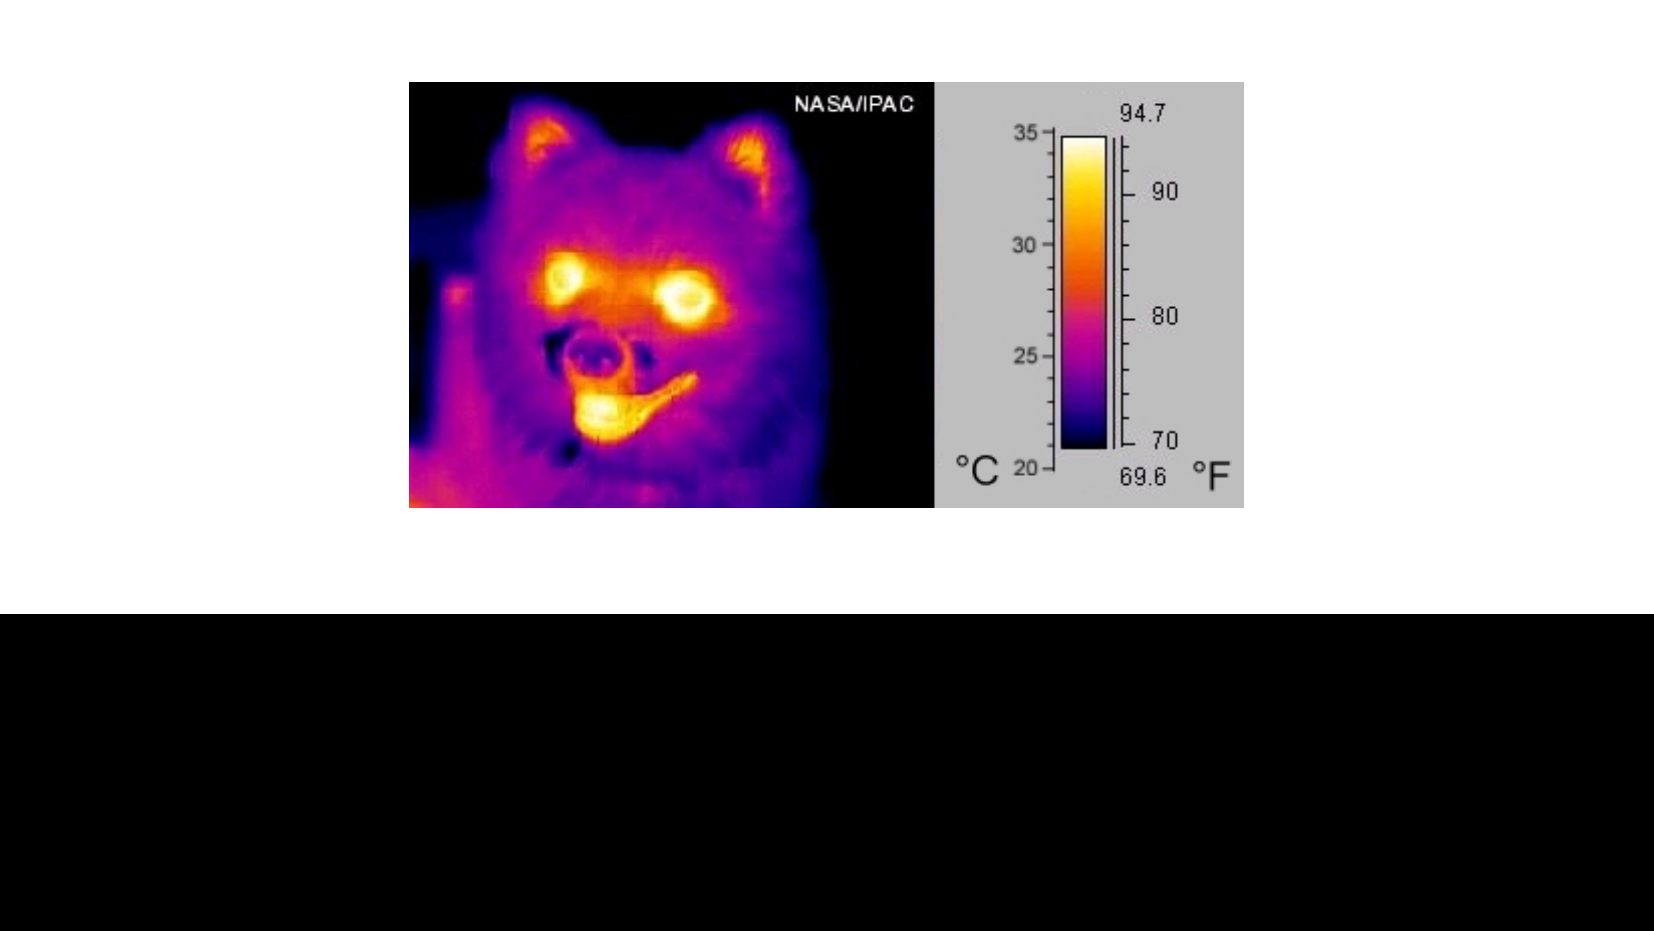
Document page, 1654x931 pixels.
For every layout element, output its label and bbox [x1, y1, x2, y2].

picture [409, 82, 1244, 508]
text_box [0, 614, 1654, 931]
